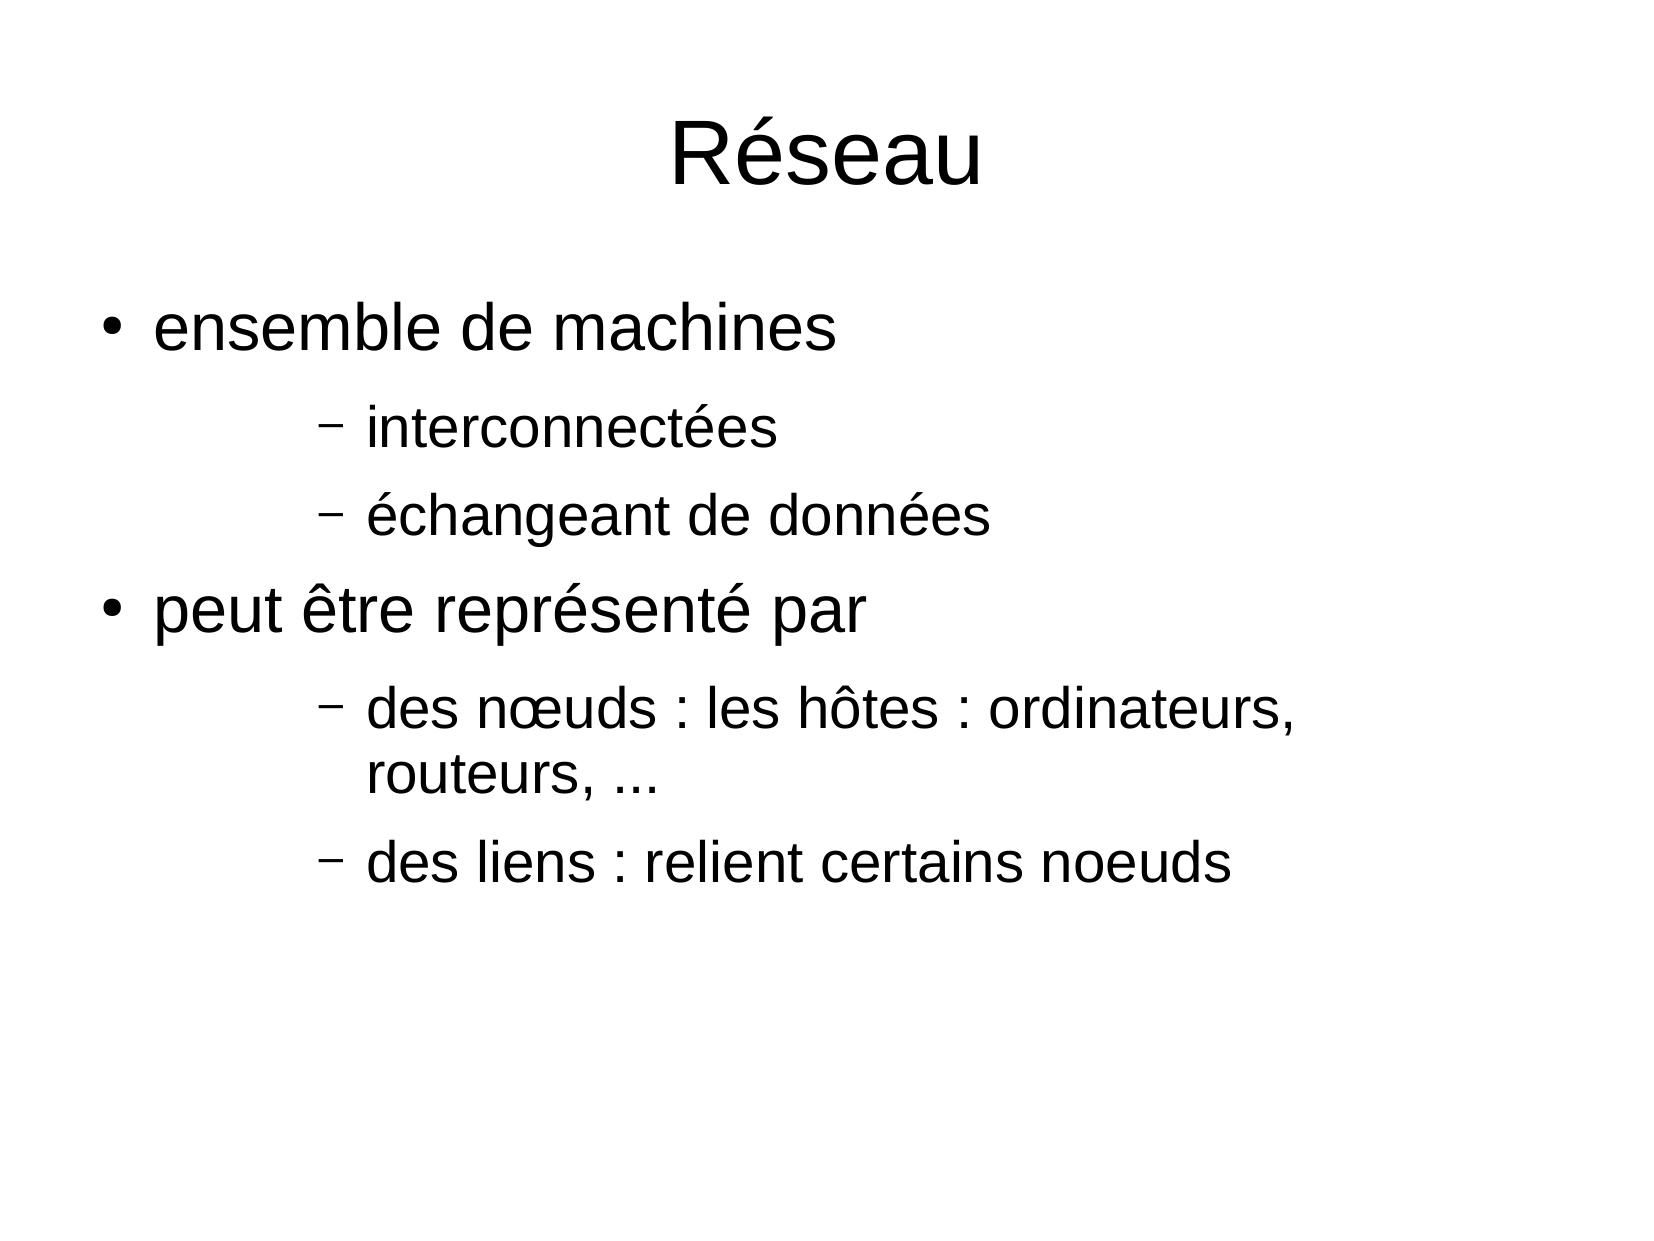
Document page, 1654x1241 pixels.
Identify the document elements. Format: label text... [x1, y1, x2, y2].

list ensemble de machines interconnectées échangeant de données peut être représenté par des nœuds : les hôtes : ordinateurs, routeurs, ... des liens : relient certains noeuds [82, 290, 1571, 1010]
title Réseau [82, 49, 1571, 257]
